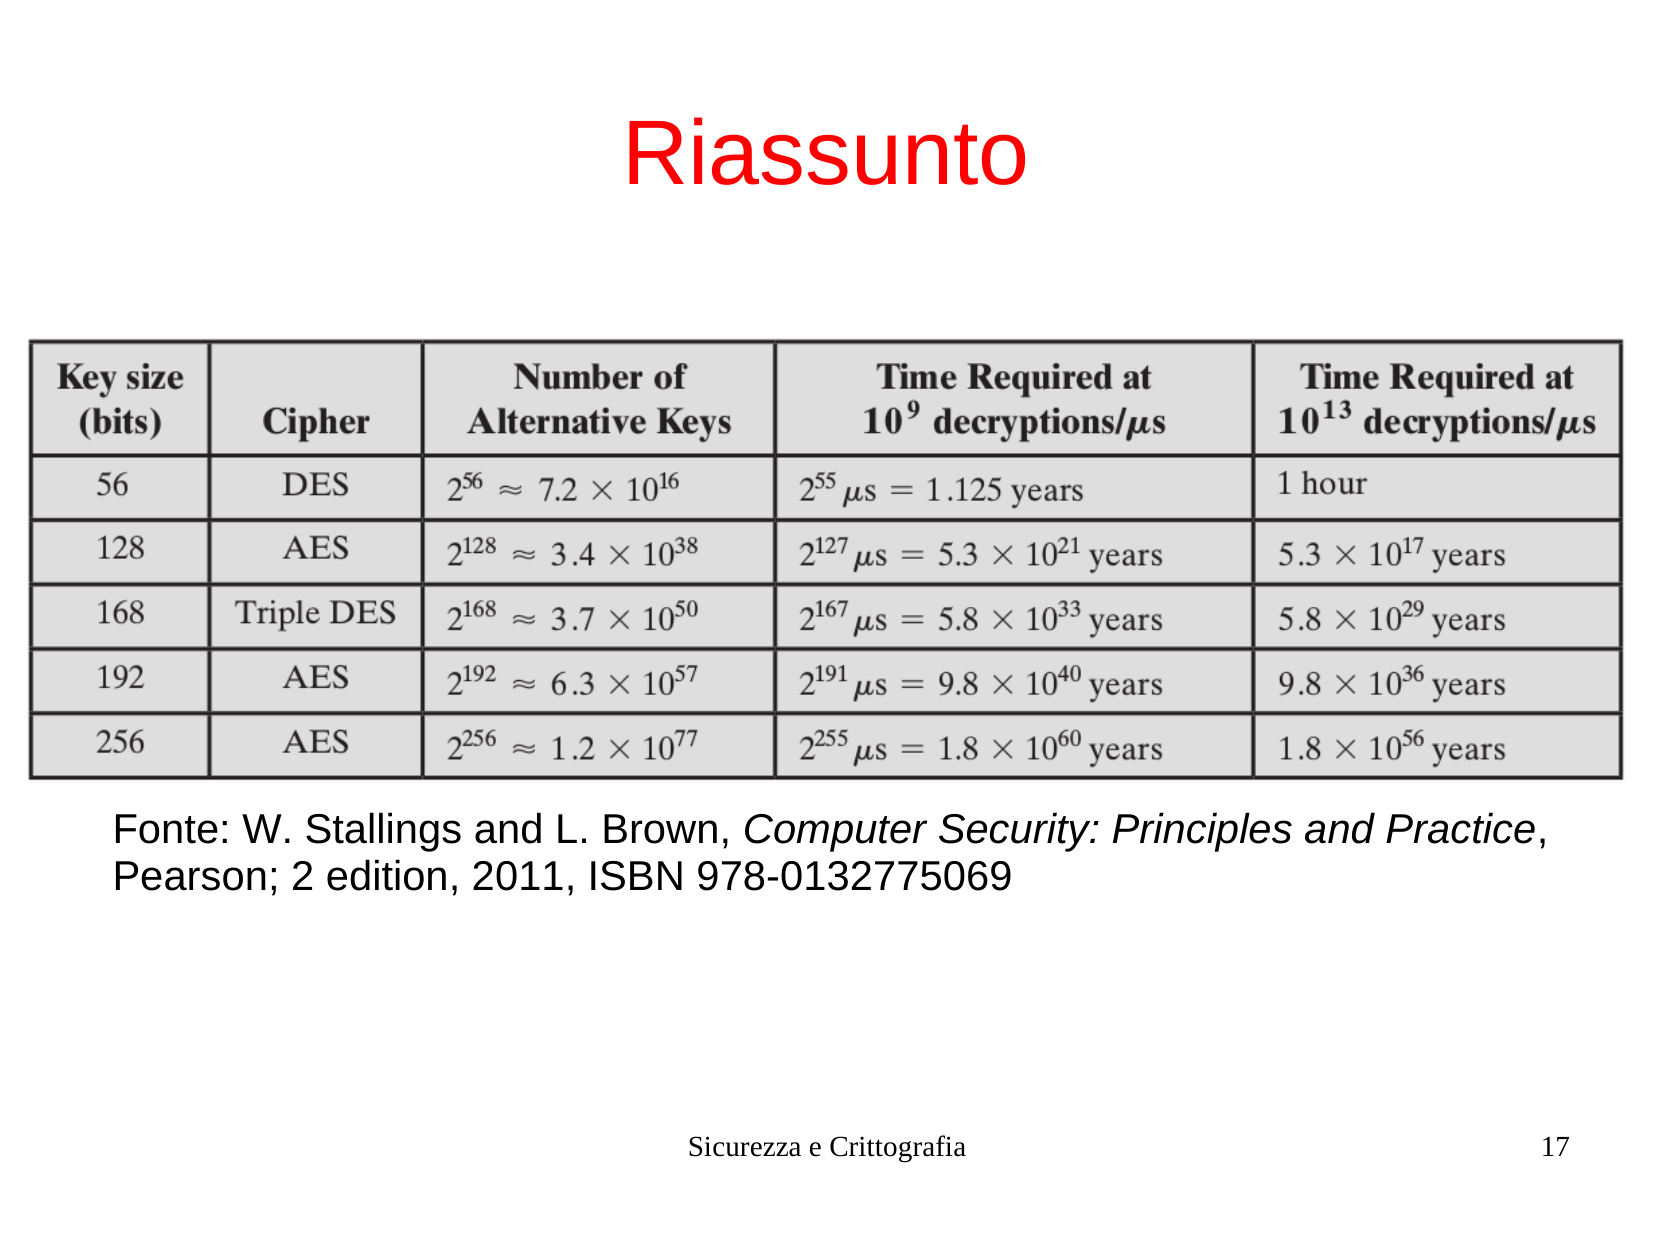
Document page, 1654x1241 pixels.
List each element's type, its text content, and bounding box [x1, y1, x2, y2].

title Riassunto [82, 49, 1571, 257]
picture [20, 331, 1639, 796]
text_box Fonte: W. Stallings and L. Brown, Computer Security: Principles and Practice, Pearson; 2 edition, 2011, ISBN 978-0132775069 [112, 805, 1576, 901]
